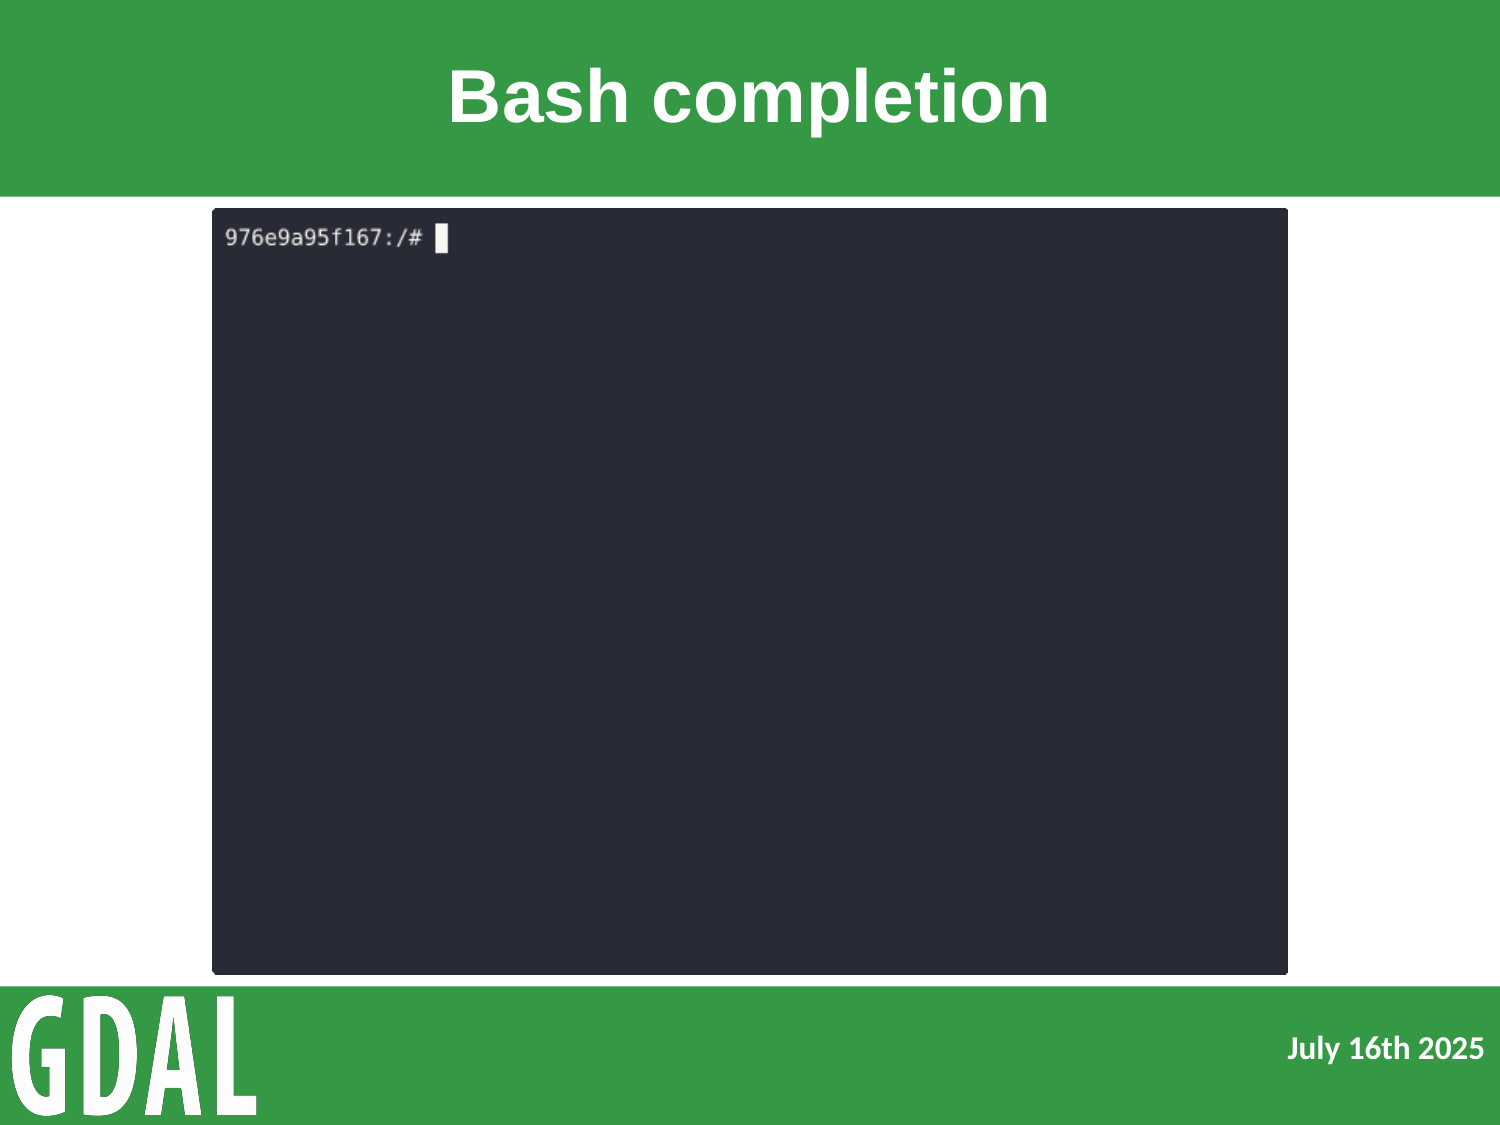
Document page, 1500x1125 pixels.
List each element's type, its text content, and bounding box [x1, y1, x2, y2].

picture [212, 208, 1288, 975]
picture [11, 995, 257, 1116]
title Bash completion [0, 0, 1500, 197]
